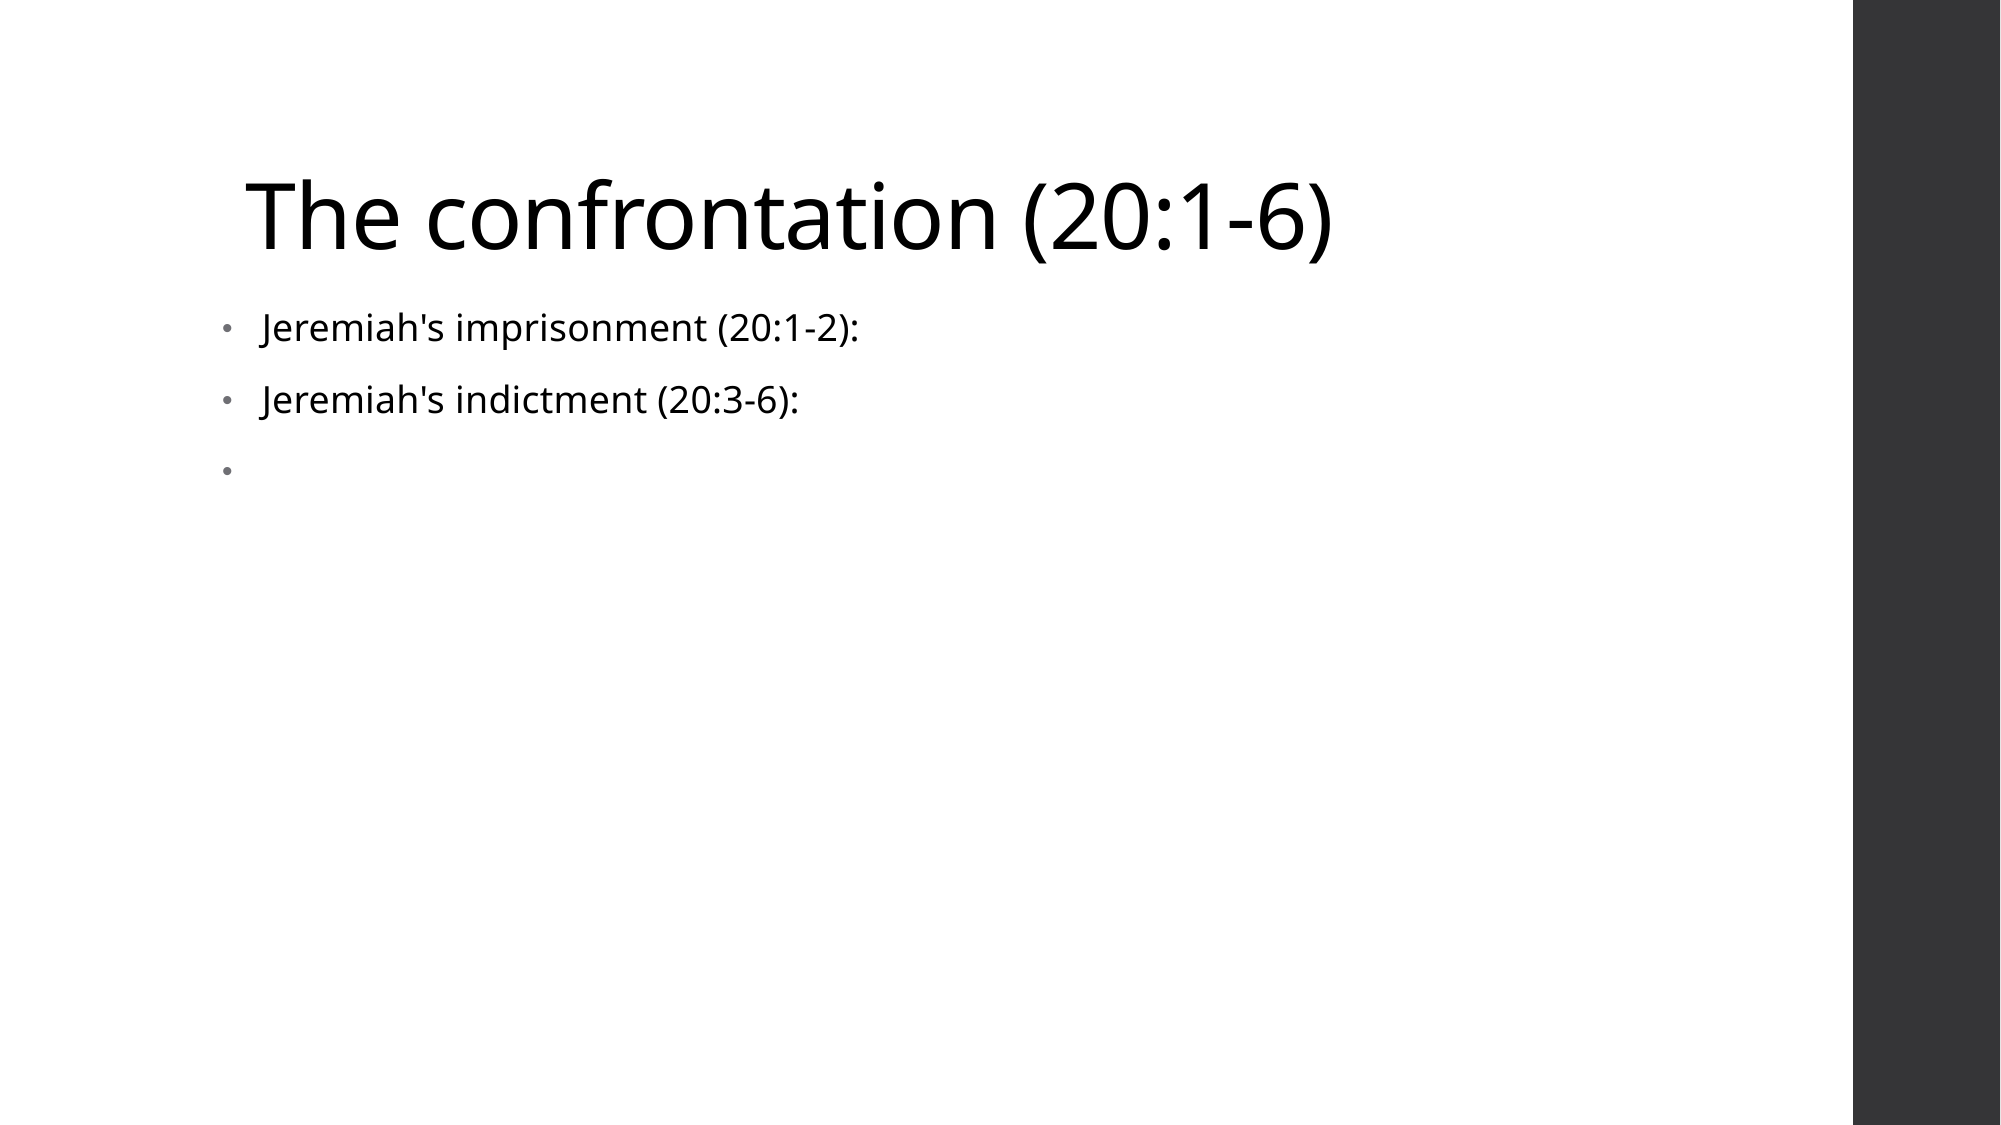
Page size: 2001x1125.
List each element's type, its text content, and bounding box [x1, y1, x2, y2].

title The confrontation (20:1-6) [206, 60, 1797, 278]
list Jeremiah's imprisonment (20:1-2): Jeremiah's indictment (20:3-6): [206, 299, 1617, 1014]
